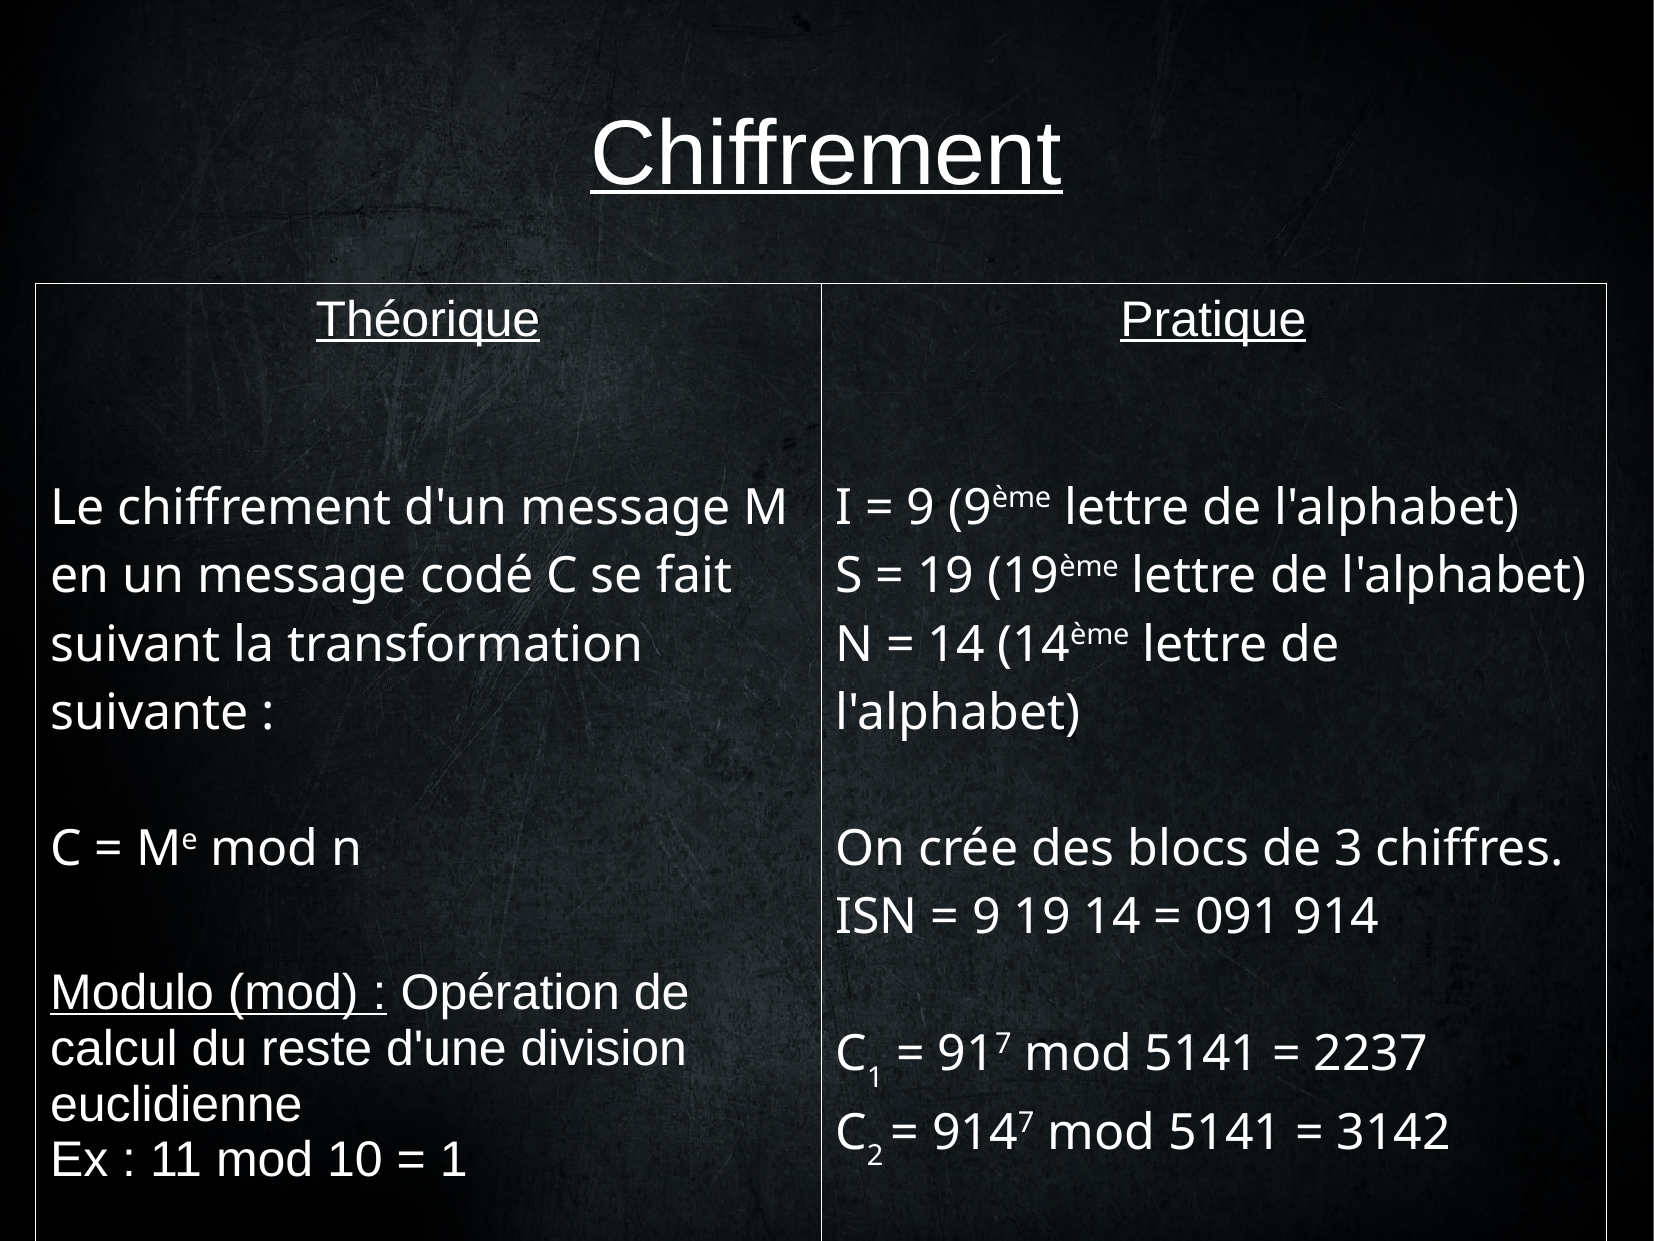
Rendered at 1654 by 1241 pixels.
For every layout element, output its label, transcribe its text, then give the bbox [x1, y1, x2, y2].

title Chiffrement [82, 49, 1571, 257]
table_header Pratique I = 9 (9ème lettre de l'alphabet) S = 19 (19ème lettre de l'alphabet) N = 14 (14ème lettre de l'alphabet) On crée des blocs de 3 chiffres. ISN = 9 19 14 = 091 914 C1 = 917 mod 5141 = 2237 C2 = 9147 mod 5141 = 3142 Donc le message codé est : C = 2237 3142 [822, 284, 1606, 1241]
table_header Théorique Le chiffrement d'un message M en un message codé C se fait suivant la transformation suivante : C = Me mod n Modulo (mod) : Opération de calcul du reste d'une division euclidienne Ex : 11 mod 10 = 1 [36, 284, 821, 1241]
picture [0, 0, 1654, 1241]
